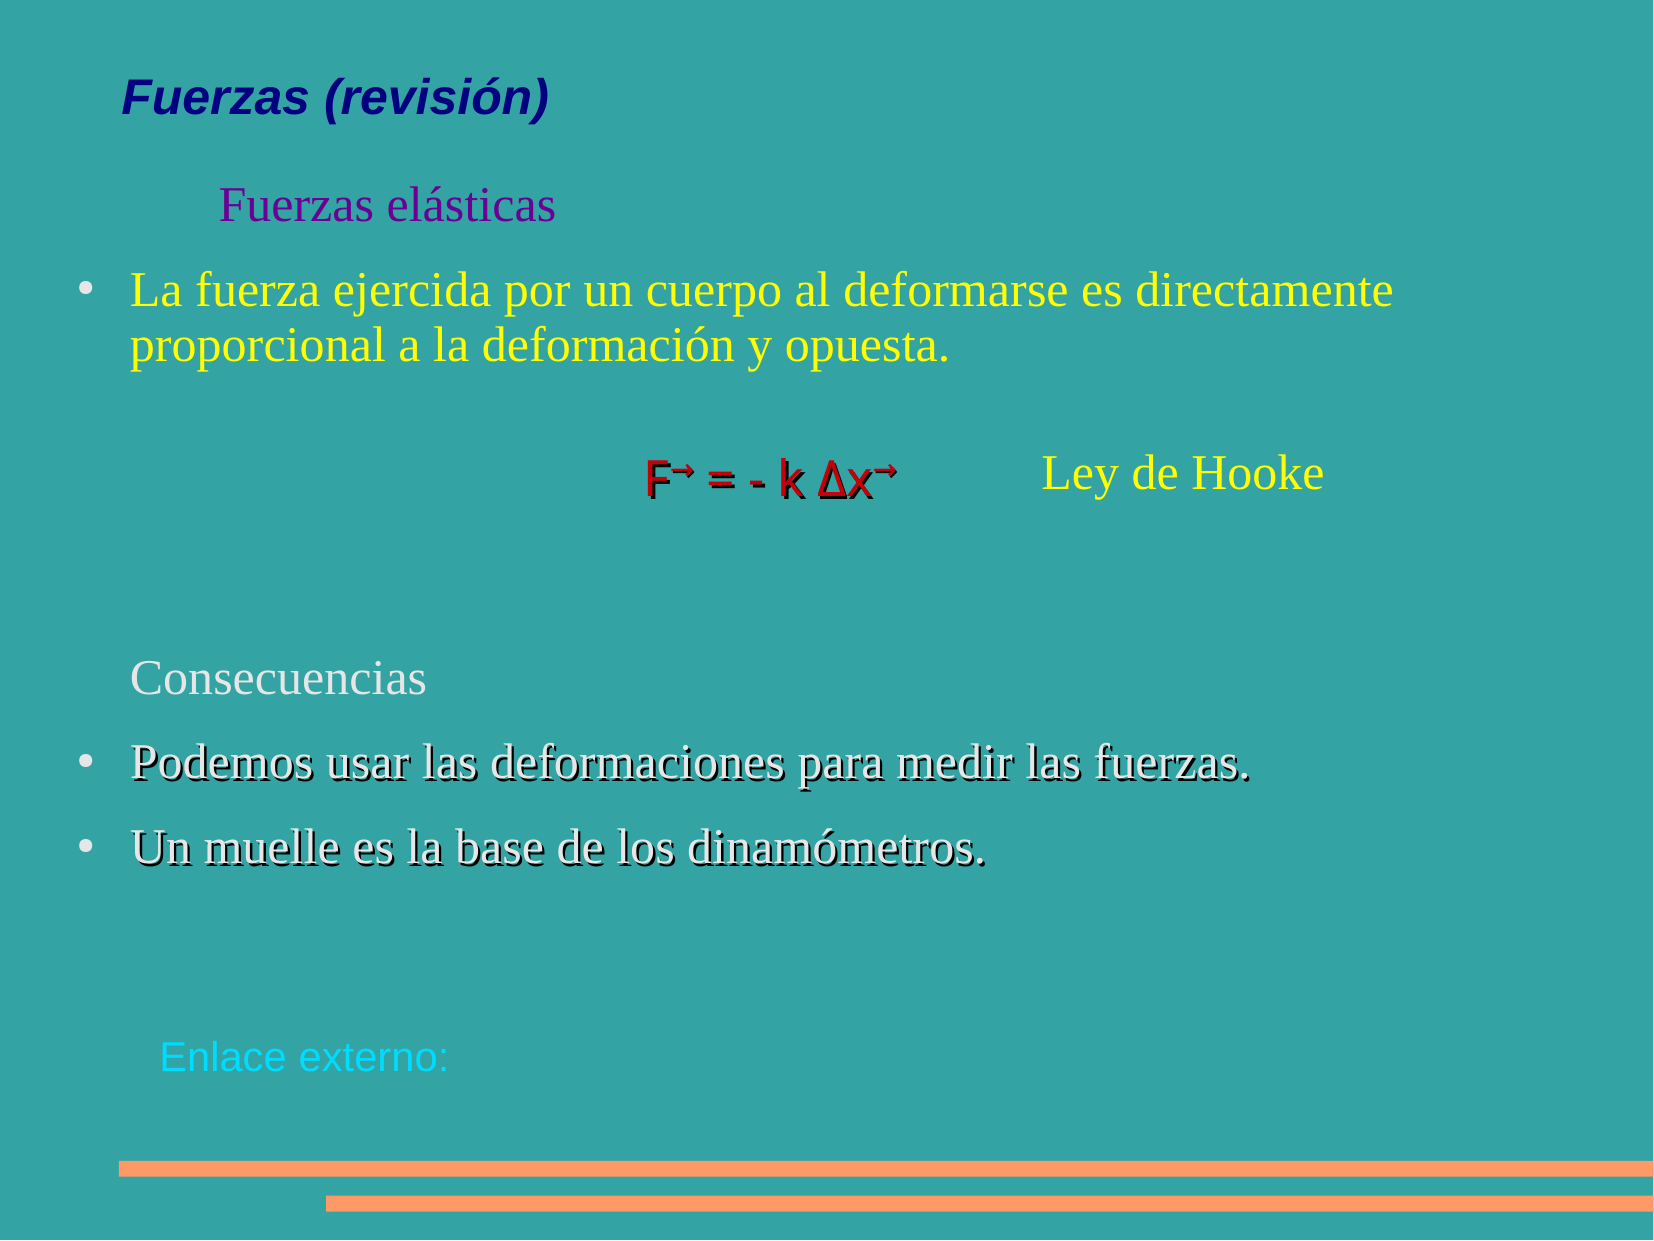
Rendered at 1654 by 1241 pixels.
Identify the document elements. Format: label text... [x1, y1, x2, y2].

list Consecuencias Podemos usar las deformaciones para medir las fuerzas. Un muelle es la base de los dinamómetros. [59, 649, 1565, 878]
text_box Ley de Hooke [970, 445, 1506, 502]
list La fuerza ejercida por un cuerpo al deformarse es directamente proporcional a la deformación y opuesta. [59, 177, 1625, 432]
title Fuerzas (revisión) [121, 46, 650, 148]
text_box F→ = - k Δx→ [442, 442, 1034, 561]
list Fuerzas elásticas [147, 177, 1595, 290]
list Enlace externo: [88, 1033, 1329, 1147]
